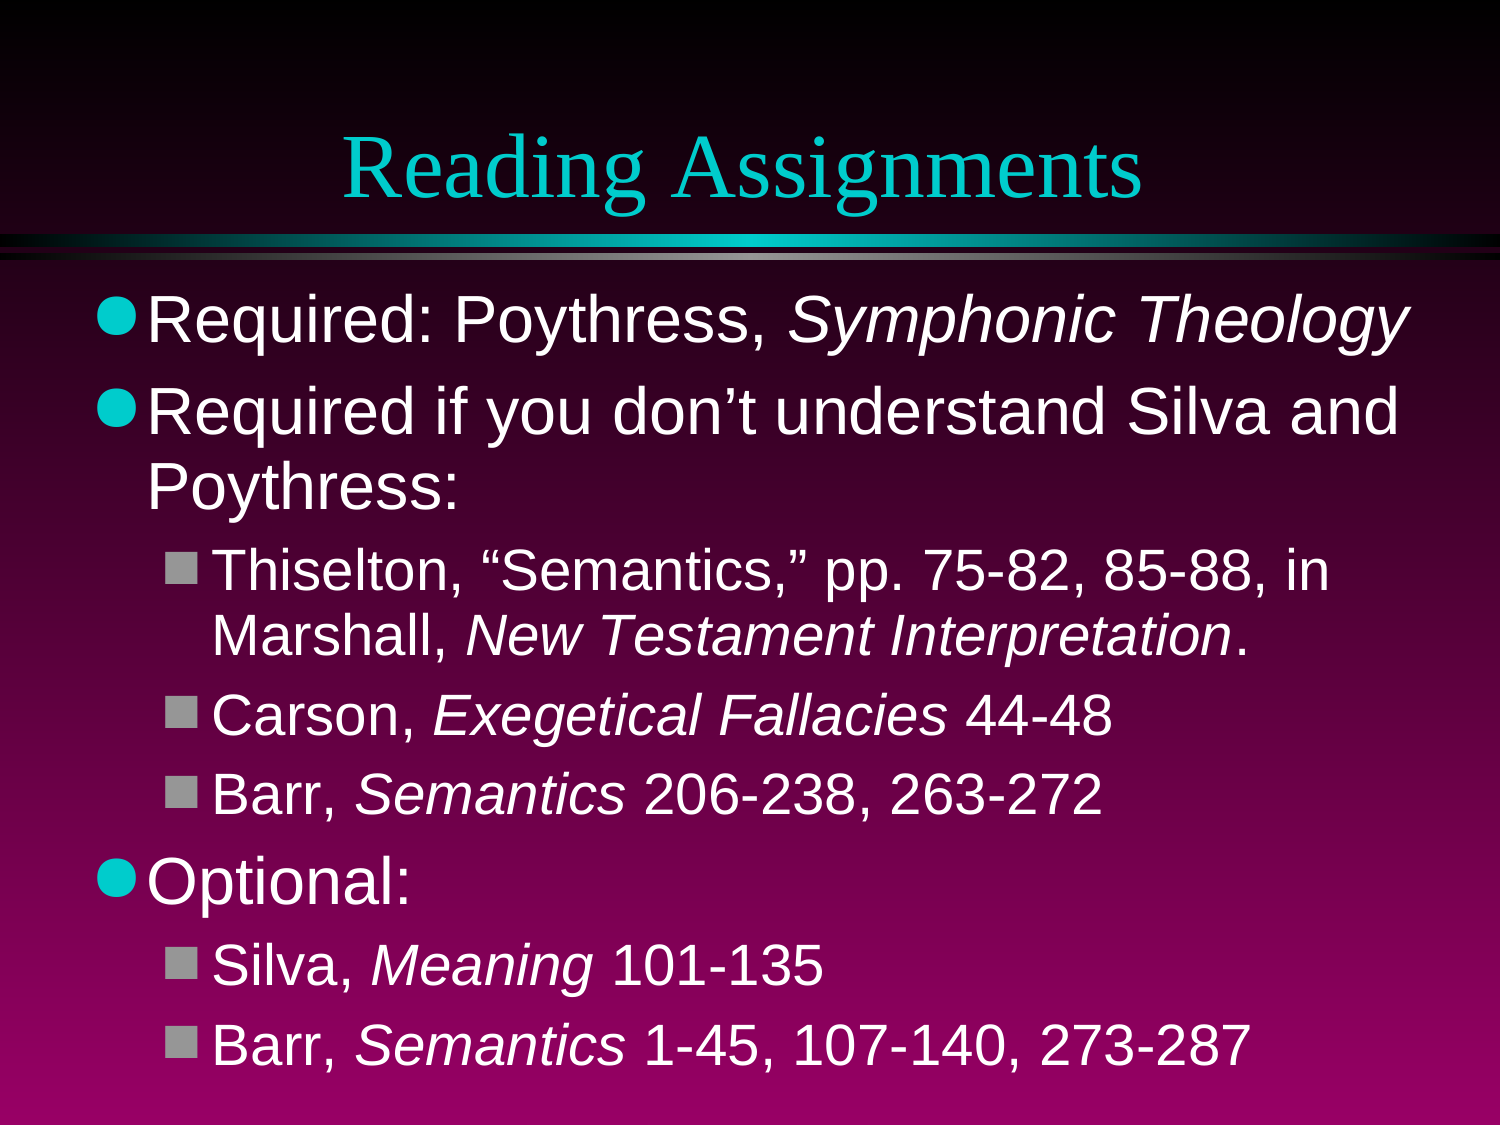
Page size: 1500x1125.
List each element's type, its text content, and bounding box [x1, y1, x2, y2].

title Reading Assignments [99, 37, 1388, 225]
list Required: Poythress, Symphonic Theology Required if you don’t understand Silva and Poythress: Thiselton, “Semantics,” pp. 75-82, 85-88, in Marshall, New Testament Interpretation. Carson, Exegetical Fallacies 44-48 Barr, Semantics 206-238, 263-272 Optional: Silva, Meaning 101-135 Barr, Semantics 1-45, 107-140, 273-287 [74, 274, 1475, 1100]
